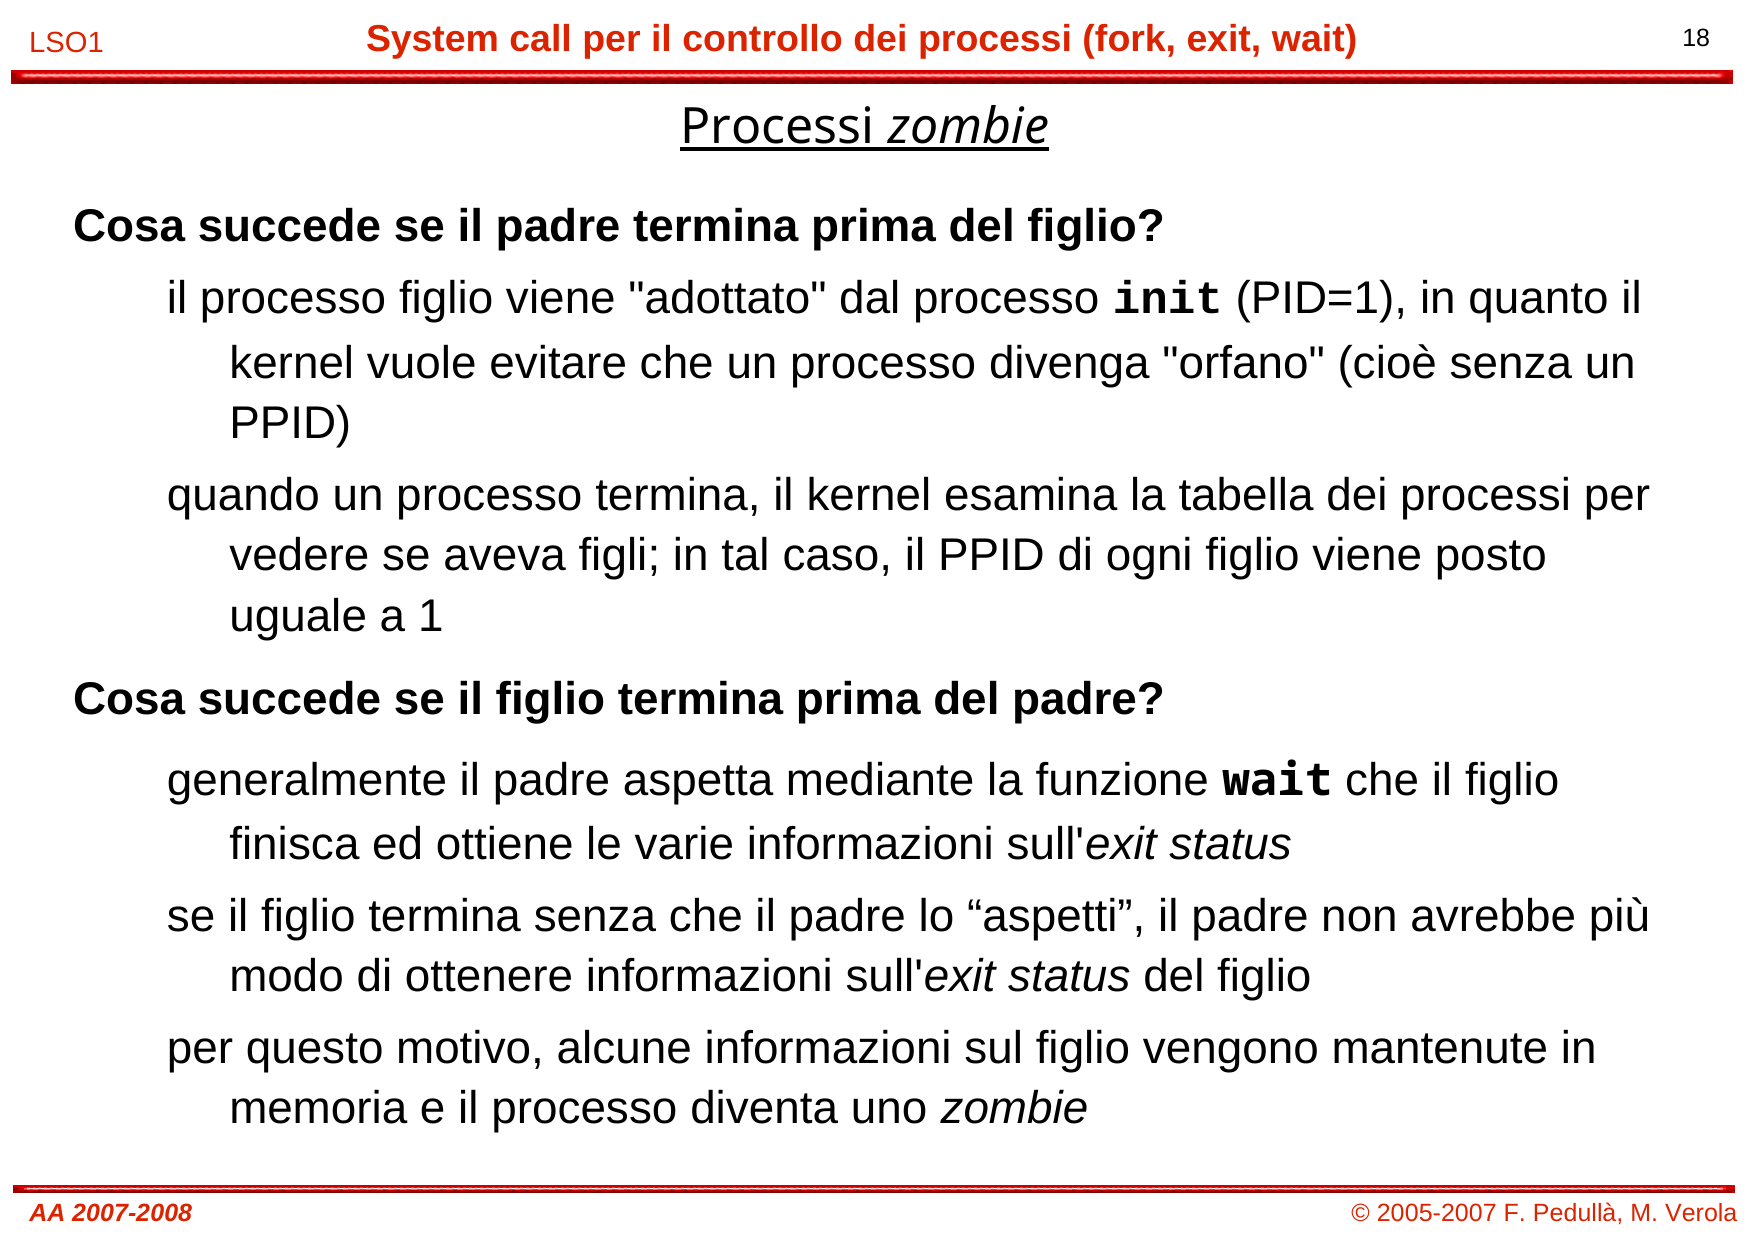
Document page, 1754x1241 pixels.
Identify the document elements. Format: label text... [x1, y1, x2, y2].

list Cosa succede se il padre termina prima del figlio? il processo figlio viene "adottato" dal processo init (PID=1), in quanto il kernel vuole evitare che un processo divenga "orfano" (cioè senza un PPID) quando un processo termina, il kernel esamina la tabella dei processi per vedere se aveva figli; in tal caso, il PPID di ogni figlio viene posto uguale a 1 Cosa succede se il figlio termina prima del padre? generalmente il padre aspetta mediante la funzione wait che il figlio finisca ed ottiene le varie informazioni sull'exit status se il figlio termina senza che il padre lo “aspetti”, il padre non avrebbe più modo di ottenere informazioni sull'exit status del figlio per questo motivo, alcune informazioni sul figlio vengono mantenute in memoria e il processo diventa uno zombie [58, 188, 1696, 1133]
picture [11, 70, 1733, 84]
picture [13, 1185, 1735, 1193]
title Processi zombie [507, 78, 1223, 174]
